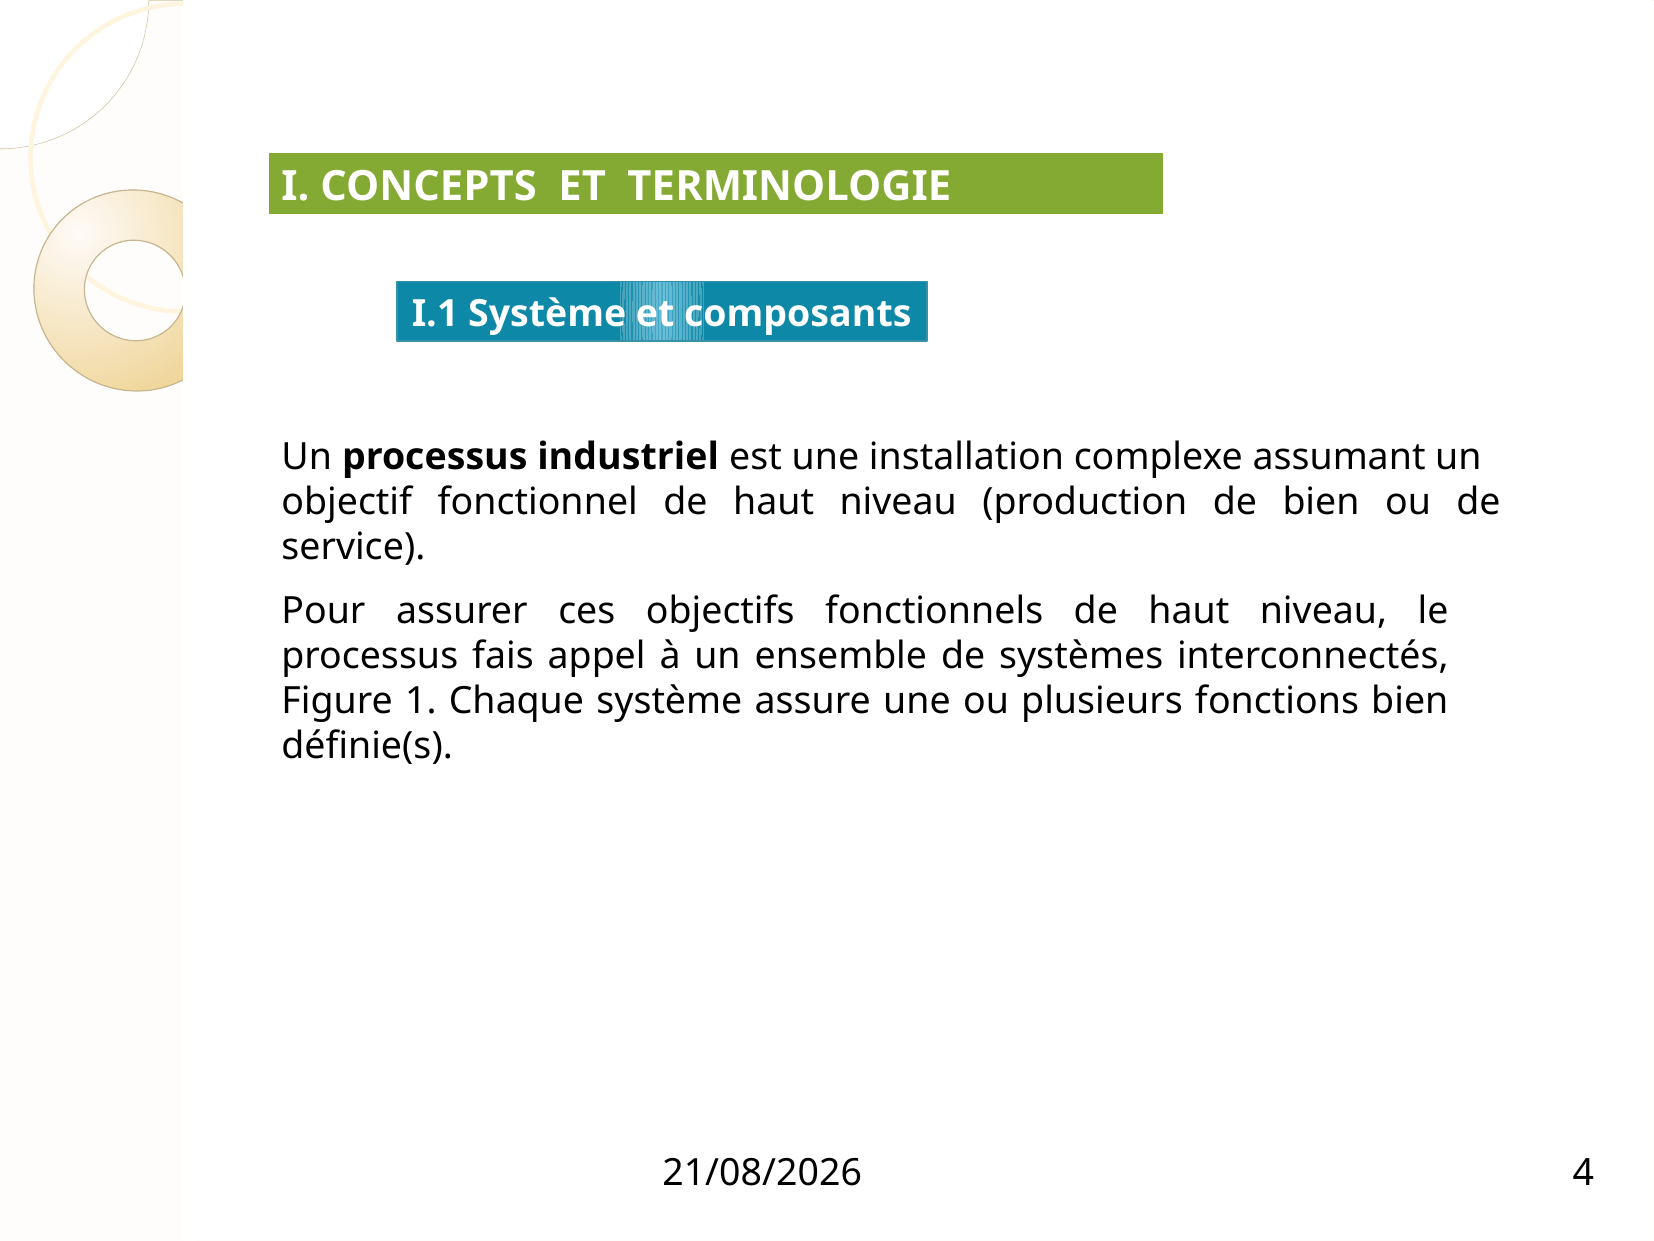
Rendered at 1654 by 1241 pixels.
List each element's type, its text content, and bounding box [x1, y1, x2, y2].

text_box Un processus industriel est une installation complexe assumant un objectif fonctionnel de haut niveau (production de bien ou de service). [266, 424, 1517, 575]
slide_number <numéro> [1557, 1140, 1641, 1227]
slide_number 02/07/2018 [647, 1140, 1034, 1227]
text_box I.1 Système et composants [397, 281, 927, 342]
text_box Pour assurer ces objectifs fonctionnels de haut niveau, le processus fais appel à un ensemble de systèmes interconnectés, Figure 1. Chaque système assure une ou plusieurs fonctions bien définie(s). [266, 578, 1465, 774]
text_box I. CONCEPTS ET TERMINOLOGIE [266, 151, 1166, 217]
